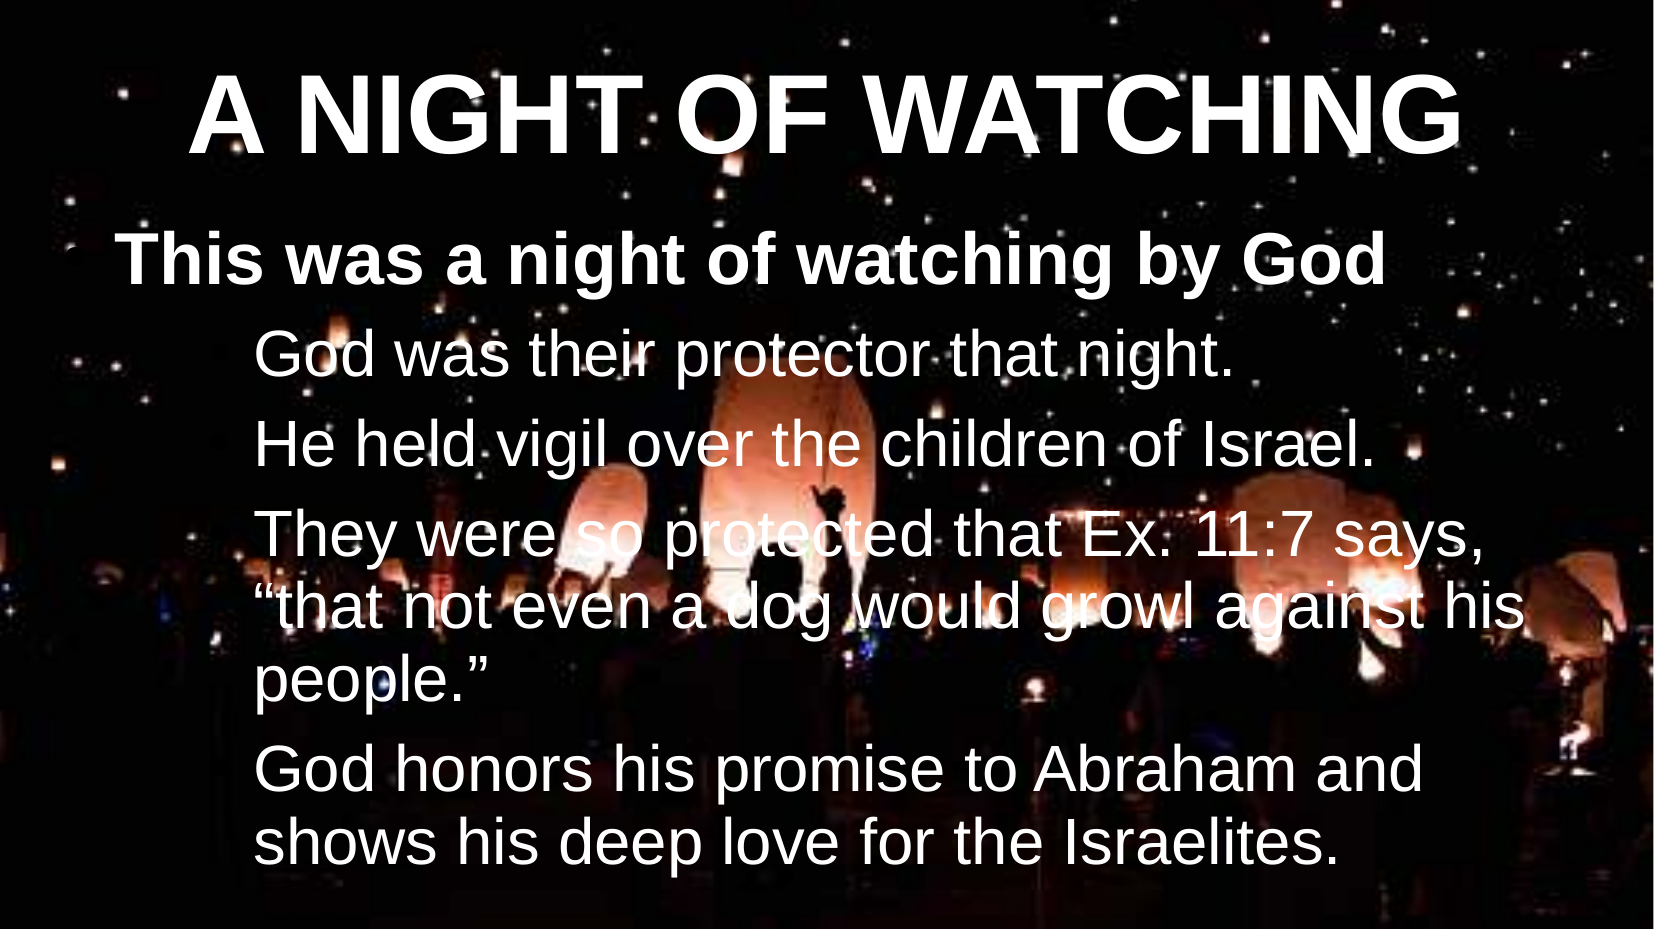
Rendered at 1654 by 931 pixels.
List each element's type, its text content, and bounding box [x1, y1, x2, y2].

list This was a night of watching by God God was their protector that night. He held vigil over the children of Israel. They were so protected that Ex. 11:7 says, “that not even a dog would growl against his people.” God honors his promise to Abraham and shows his deep love for the Israelites. [45, 217, 1621, 886]
title A NIGHT OF WATCHING [82, 37, 1571, 193]
picture [0, 0, 1654, 929]
